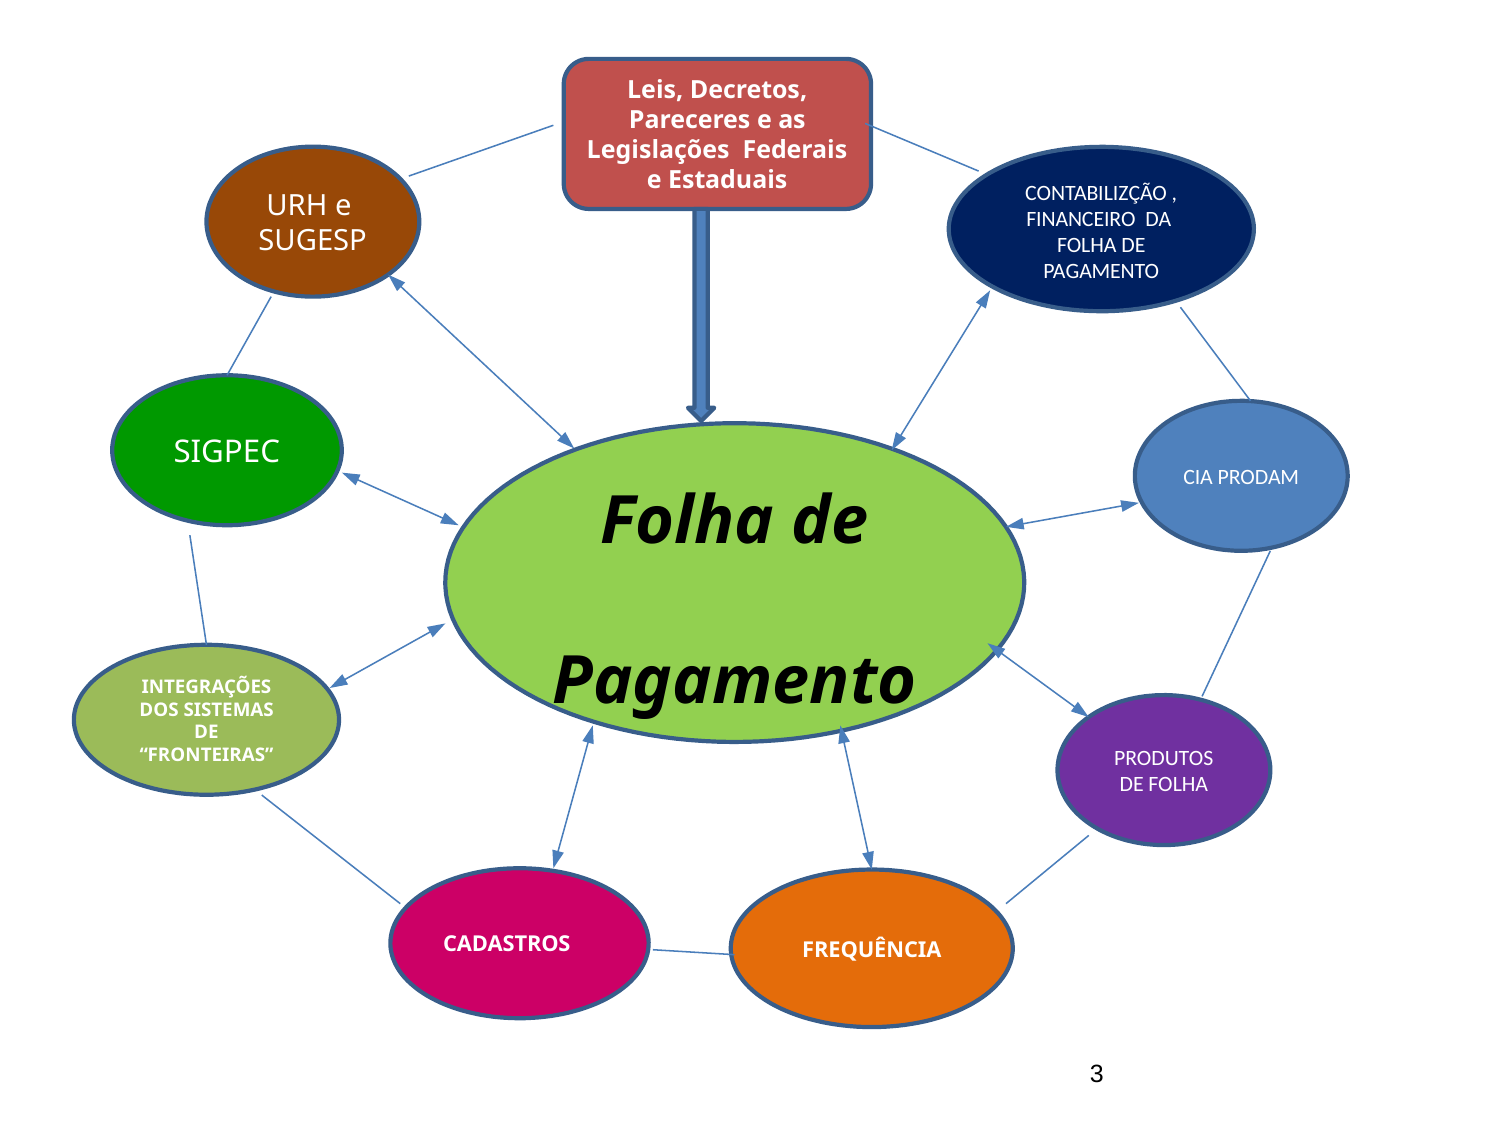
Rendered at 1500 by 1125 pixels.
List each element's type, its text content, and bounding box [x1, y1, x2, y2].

text_box SIGPEC [112, 375, 342, 526]
text_box URH e SUGESP [206, 146, 420, 297]
text_box CIA PRODAM [1134, 400, 1348, 551]
text_box CADASTROS [390, 868, 649, 1019]
text_box INTEGRAÇÕES DOS SISTEMAS DE “FRONTEIRAS” [73, 644, 340, 795]
text_box [687, 208, 715, 421]
text_box [1074, 1042, 1426, 1103]
text_box PRODUTOS DE FOLHA [1057, 695, 1271, 846]
text_box FREQUÊNCIA [730, 869, 1013, 1028]
text_box Folha de Pagamento [445, 423, 1025, 742]
text_box Leis, Decretos, Pareceres e as Legislações Federais e Estaduais [563, 58, 872, 209]
text_box CONTABILIZÇÃO , FINANCEIRO DA FOLHA DE PAGAMENTO [948, 146, 1254, 312]
